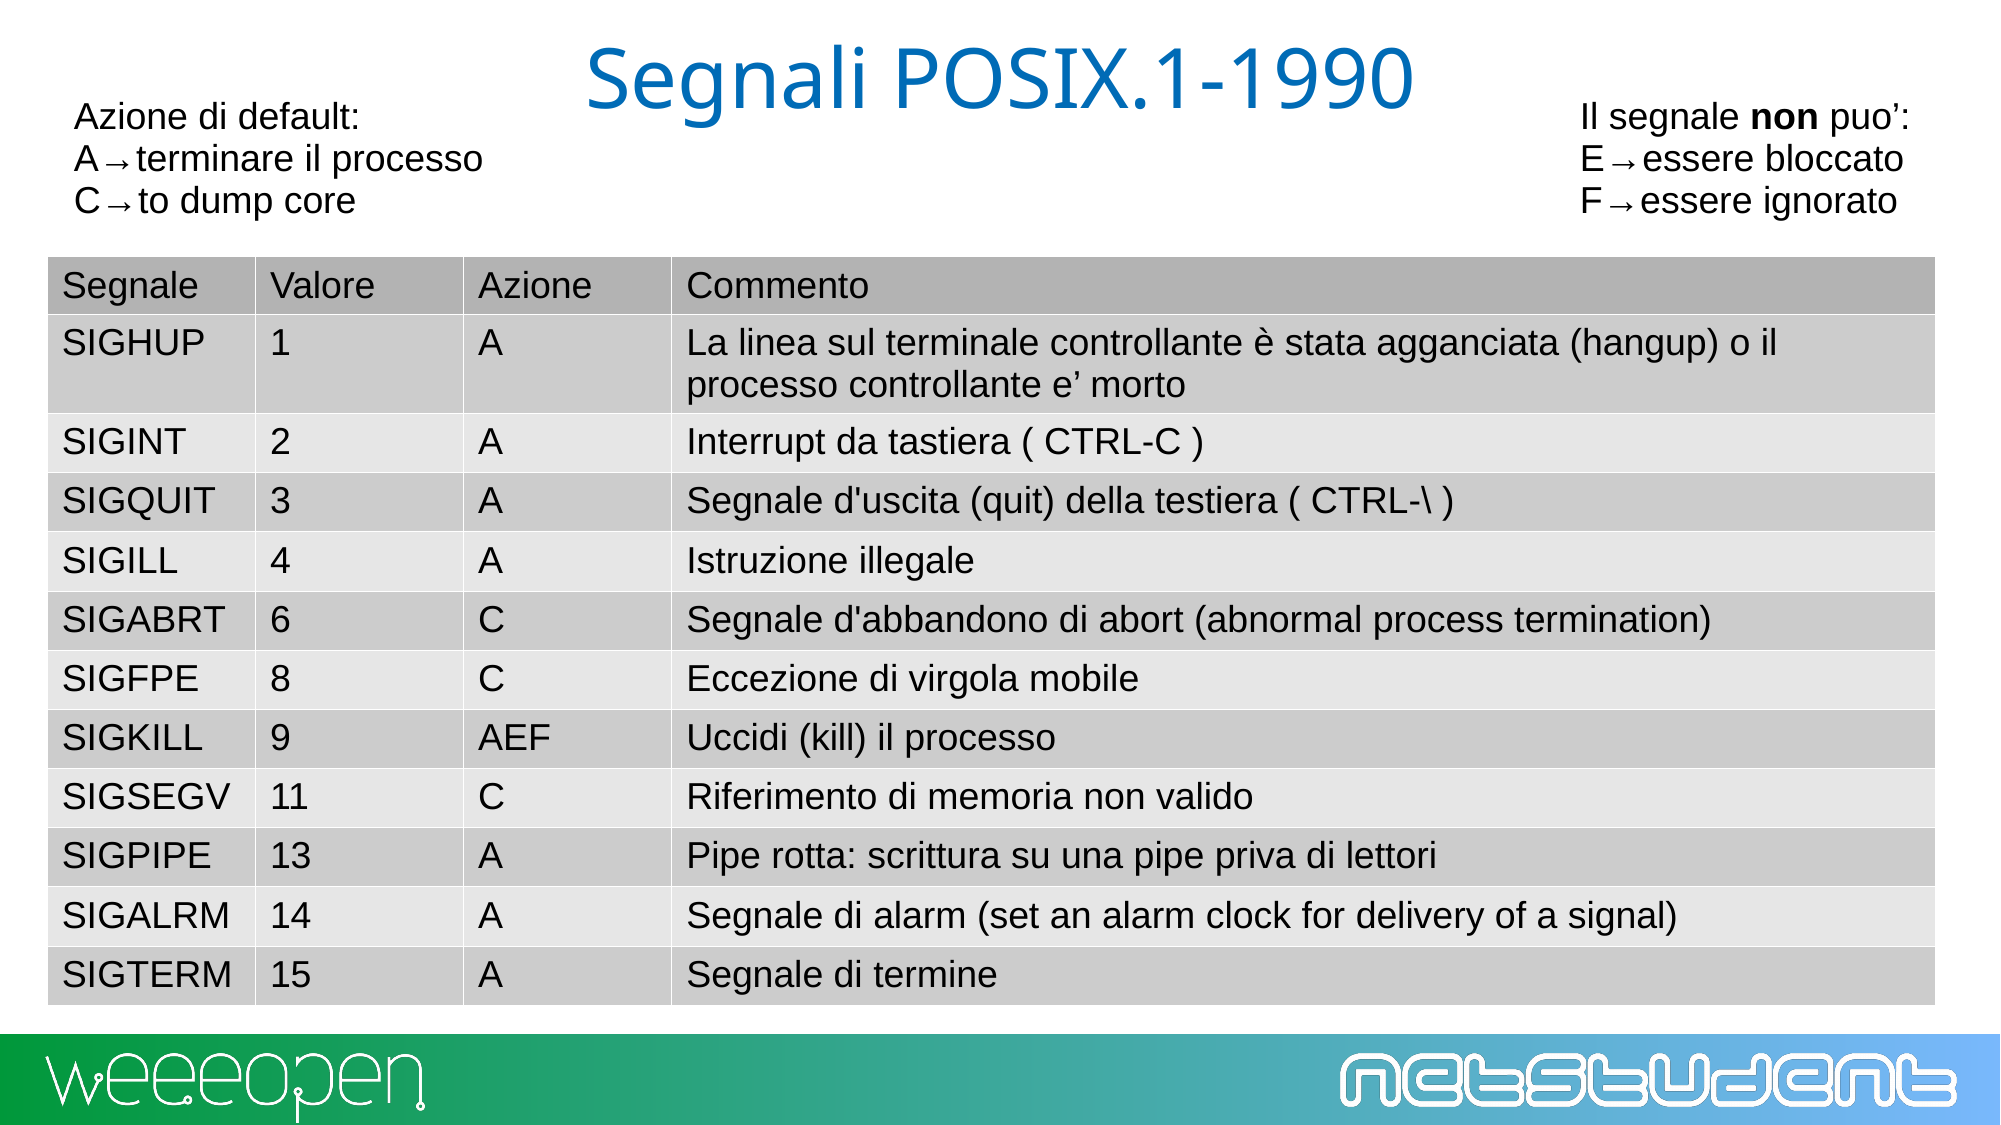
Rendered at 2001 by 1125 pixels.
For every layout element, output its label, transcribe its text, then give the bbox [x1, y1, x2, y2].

text_box Il segnale non puo’: E→essere bloccato F→essere ignorato [1564, 88, 1949, 247]
table_cell SIGALRM [48, 887, 255, 946]
table_cell 4 [256, 532, 463, 591]
table_cell SIGHUP [48, 315, 255, 413]
table_cell 9 [256, 710, 463, 768]
picture [1340, 1053, 1957, 1107]
table_cell AEF [464, 710, 671, 768]
table_header Segnale [48, 257, 255, 314]
table_cell Riferimento di memoria non valido [672, 769, 1935, 827]
table_header Commento [672, 257, 1935, 314]
picture [45, 1053, 425, 1123]
table_cell C [464, 592, 671, 650]
table_cell Segnale di alarm (set an alarm clock for delivery of a signal) [672, 887, 1935, 946]
table_cell A [464, 532, 671, 591]
table_cell 1 [256, 315, 463, 413]
table_cell Segnale di termine [672, 947, 1935, 1005]
table_cell 3 [256, 473, 463, 531]
table_cell Uccidi (kill) il processo [672, 710, 1935, 768]
table_cell Pipe rotta: scrittura su una pipe priva di lettori [672, 828, 1935, 886]
table_header Azione [464, 257, 671, 314]
table_cell SIGTERM [48, 947, 255, 1005]
table_cell SIGQUIT [48, 473, 255, 531]
table_cell Segnale d'uscita (quit) della testiera ( CTRL-\ ) [672, 473, 1935, 531]
table_cell SIGILL [48, 532, 255, 591]
table_cell Interrupt da tastiera ( CTRL-C ) [672, 414, 1935, 472]
table_cell Istruzione illegale [672, 532, 1935, 591]
table_cell SIGKILL [48, 710, 255, 768]
table_cell SIGINT [48, 414, 255, 472]
table_cell Eccezione di virgola mobile [672, 651, 1935, 709]
table_cell 11 [256, 769, 463, 827]
table_cell SIGABRT [48, 592, 255, 650]
table_cell C [464, 769, 671, 827]
table_cell 8 [256, 651, 463, 709]
table_cell A [464, 414, 671, 472]
table_cell La linea sul terminale controllante è stata agganciata (hangup) o il processo controllante e’ morto [672, 315, 1935, 413]
table_cell A [464, 473, 671, 531]
table_cell SIGPIPE [48, 828, 255, 886]
table_cell 13 [256, 828, 463, 886]
table_cell 14 [256, 887, 463, 946]
table_header Valore [256, 257, 463, 314]
table_cell A [464, 315, 671, 413]
table_cell 6 [256, 592, 463, 650]
table_cell C [464, 651, 671, 709]
text_box Azione di default: A→terminare il processo C→to dump core [59, 88, 709, 230]
table_cell SIGSEGV [48, 769, 255, 827]
table_cell A [464, 947, 671, 1005]
table_cell A [464, 828, 671, 886]
table_cell SIGFPE [48, 651, 255, 709]
table_cell 15 [256, 947, 463, 1005]
table_cell A [464, 887, 671, 946]
table_cell 2 [256, 414, 463, 472]
title Segnali POSIX.1-1990 [43, 29, 1959, 247]
table_cell Segnale d'abbandono di abort (abnormal process termination) [672, 592, 1935, 650]
